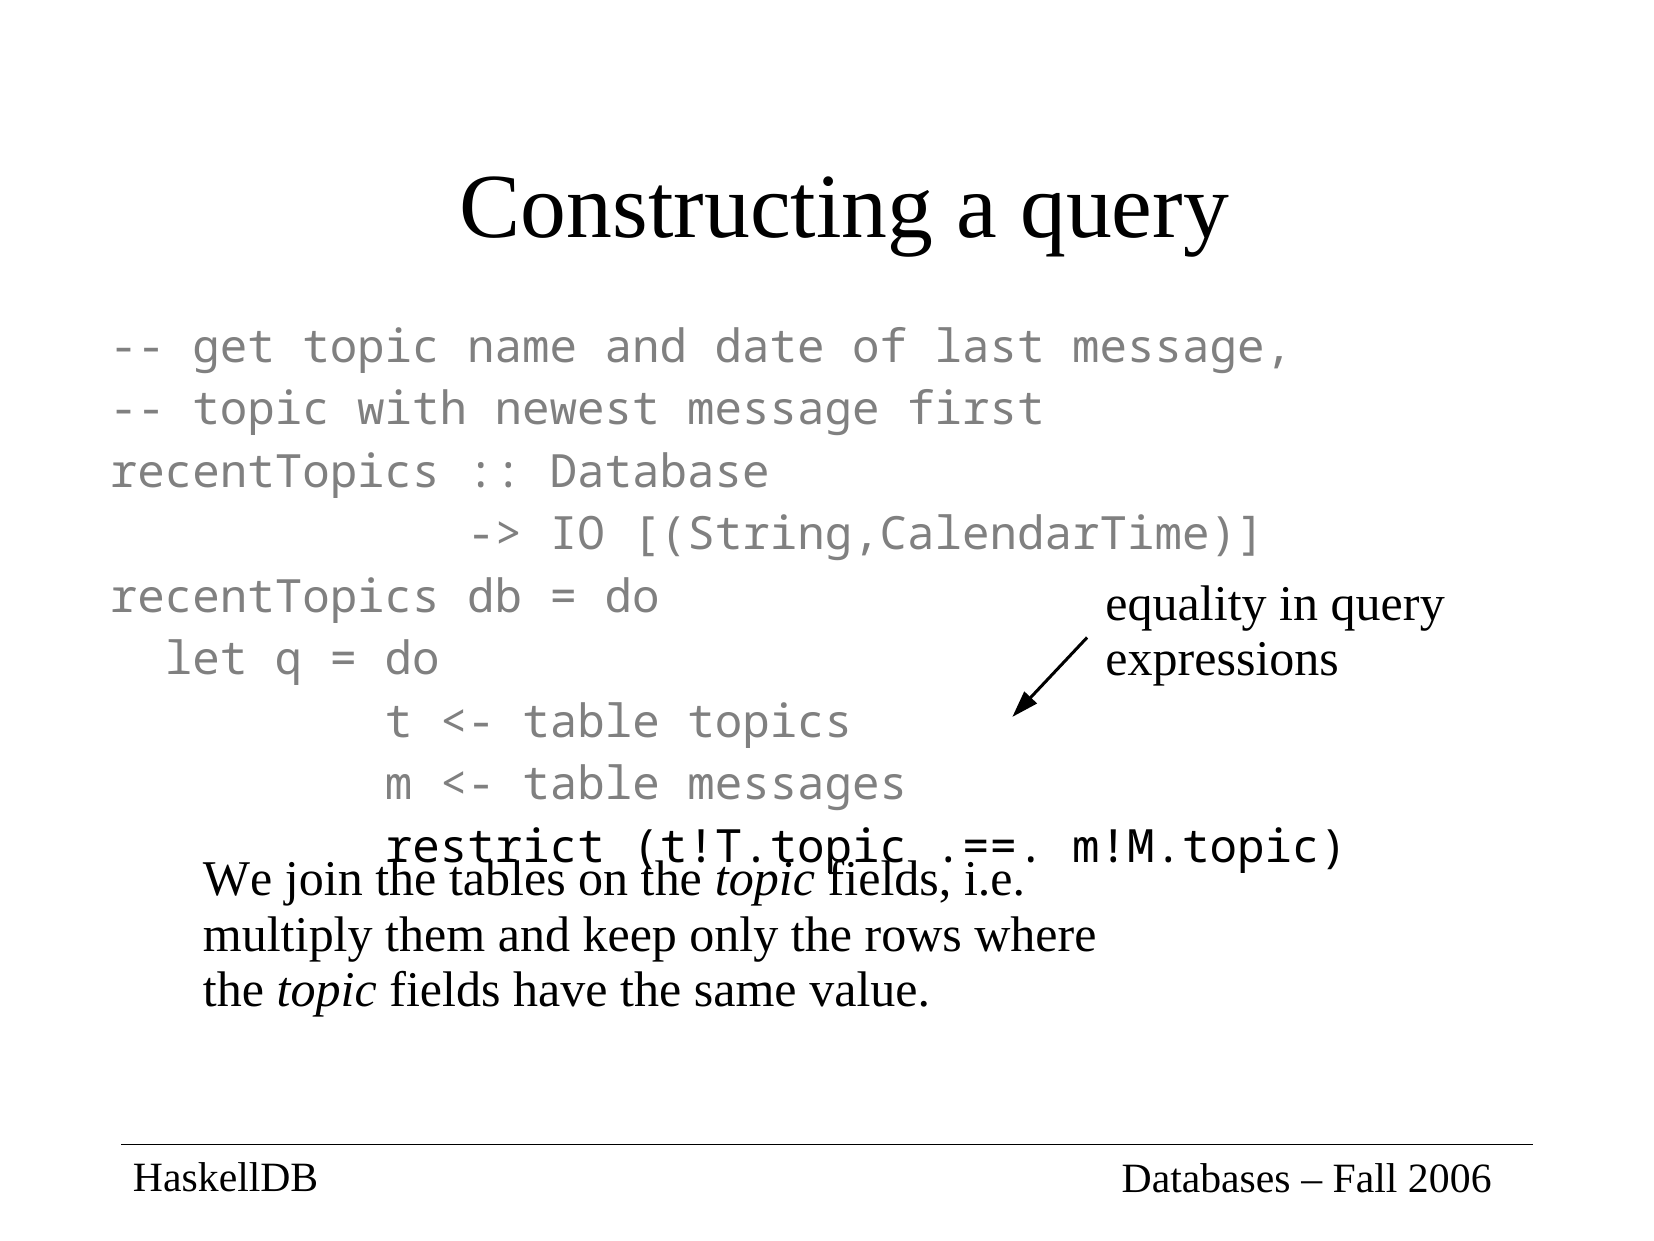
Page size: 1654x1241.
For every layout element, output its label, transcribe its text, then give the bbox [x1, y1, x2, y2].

text_box -- get topic name and date of last message, -- topic with newest message first recentTopics :: Database -> IO [(String,CalendarTime)] recentTopics db = do let q = do t <- table topics m <- table messages restrict (t!T.topic .==. m!M.topic) [109, 312, 1563, 846]
text_box equality in query expressions [1105, 575, 1453, 697]
title Constructing a query [121, 102, 1534, 311]
text_box We join the tables on the topic fields, i.e. multiply them and keep only the rows where the topic fields have the same value. [202, 851, 1162, 1076]
